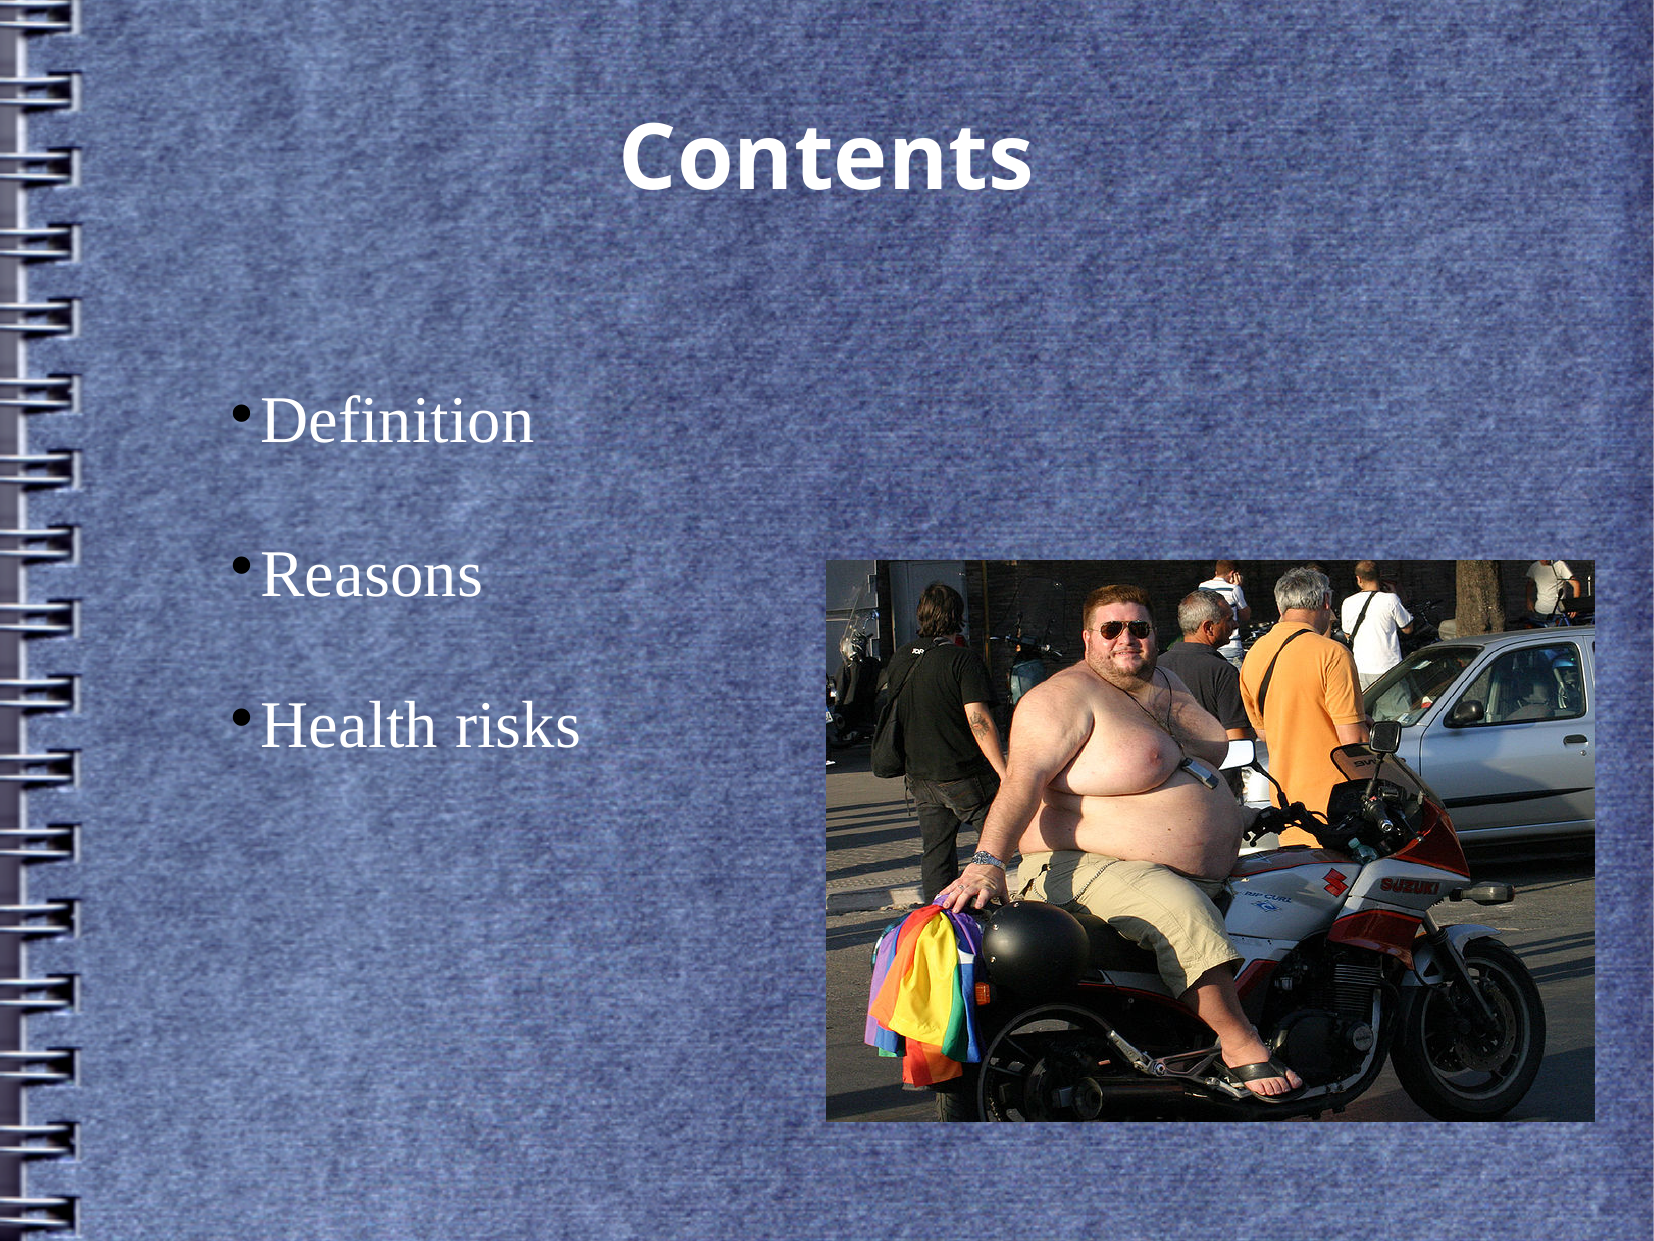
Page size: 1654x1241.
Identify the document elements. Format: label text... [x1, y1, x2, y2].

subtitle Definition Reasons Health risks [230, 286, 1329, 857]
picture [0, 0, 1654, 1241]
title Contents [82, 56, 1571, 249]
